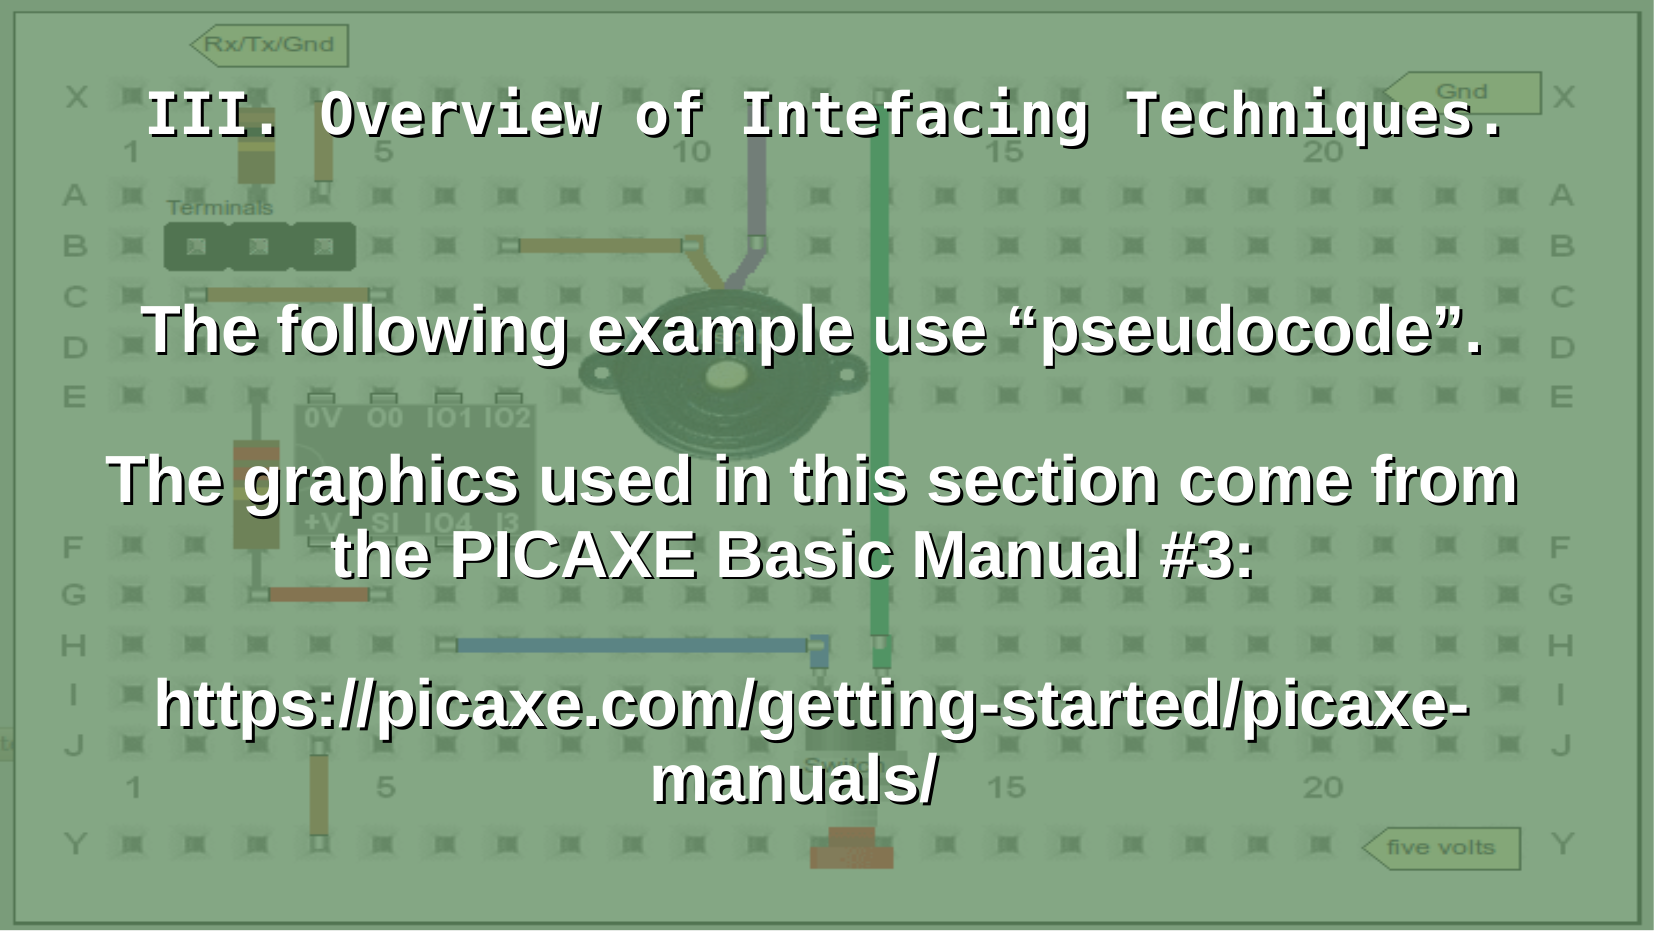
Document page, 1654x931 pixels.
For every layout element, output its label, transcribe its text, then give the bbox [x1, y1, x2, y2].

text_box [1557, 287, 1561, 827]
picture [0, 0, 1654, 931]
text_box The following example use “pseudocode”. The graphics used in this section come from the PICAXE Basic Manual #3: https://picaxe.com/getting-started/picaxe-manuals/ [68, 225, 1557, 883]
title III. Overview of Intefacing Techniques. [82, 28, 1571, 202]
